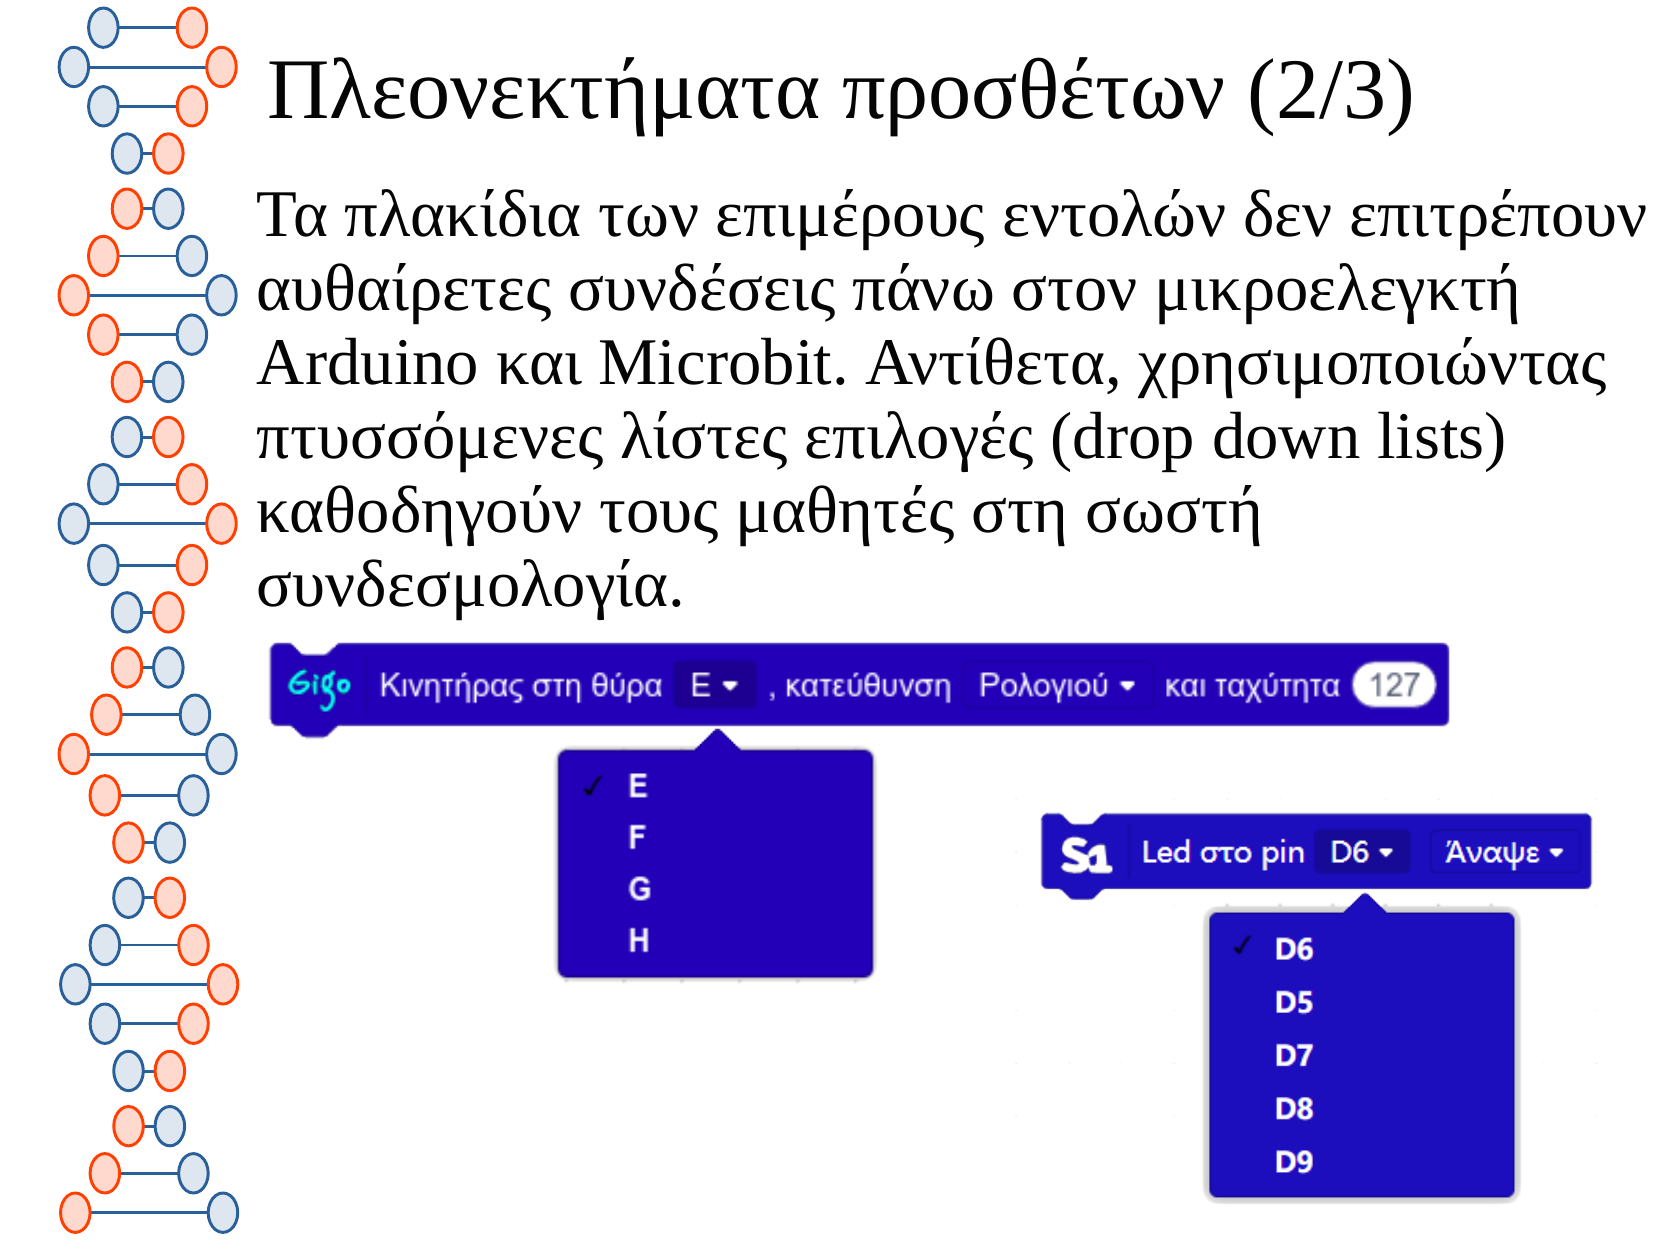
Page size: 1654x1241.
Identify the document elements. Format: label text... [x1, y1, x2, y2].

list Τα πλακίδια των επιμέρους εντολών δεν επιτρέπουν αυθαίρετες συνδέσεις πάνω στον μικροελεγκτή Arduino και Microbit. Αντίθετα, χρησιμοποιώντας πτυσσόμενες λίστες επιλογές (drop down lists) καθοδηγούν τους μαθητές στη σωστή συνδεσμολογία. [185, 177, 1654, 897]
title Πλεονεκτήματα προσθέτων (2/3) [97, 0, 1586, 194]
picture [265, 626, 1618, 1219]
